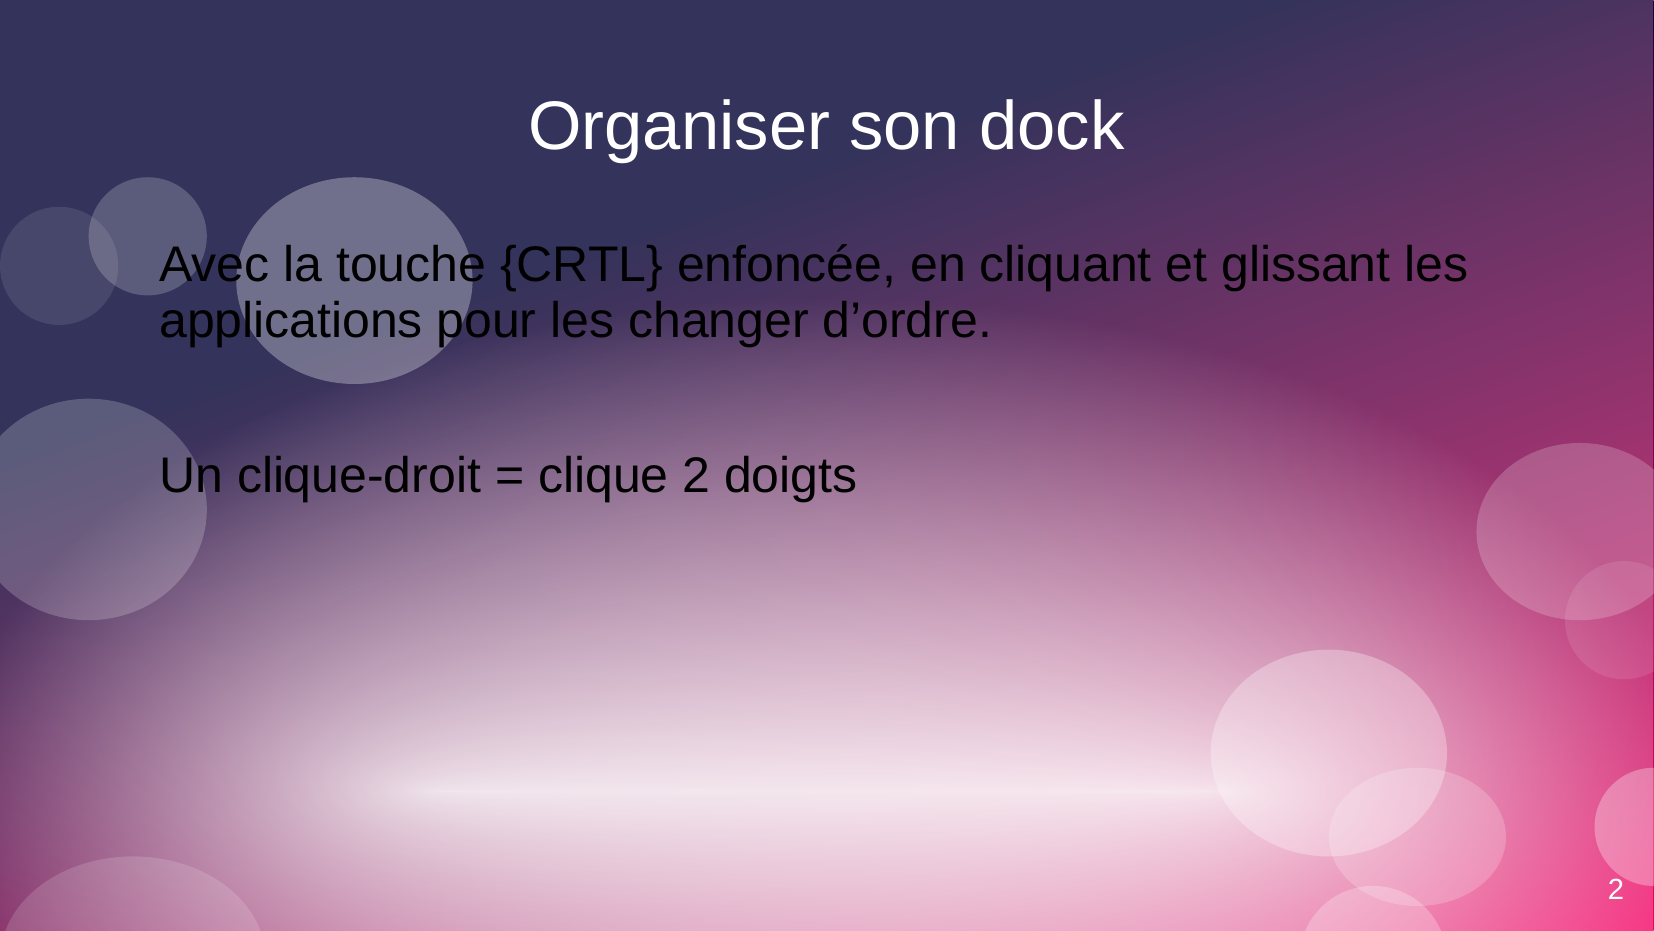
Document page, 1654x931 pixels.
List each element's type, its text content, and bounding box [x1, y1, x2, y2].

list Avec la touche {CRTL} enfoncée, en cliquant et glissant les applications pour les changer d’ordre. Un clique-droit = clique 2 doigts [88, 236, 1565, 827]
title Organiser son dock [88, 44, 1565, 207]
